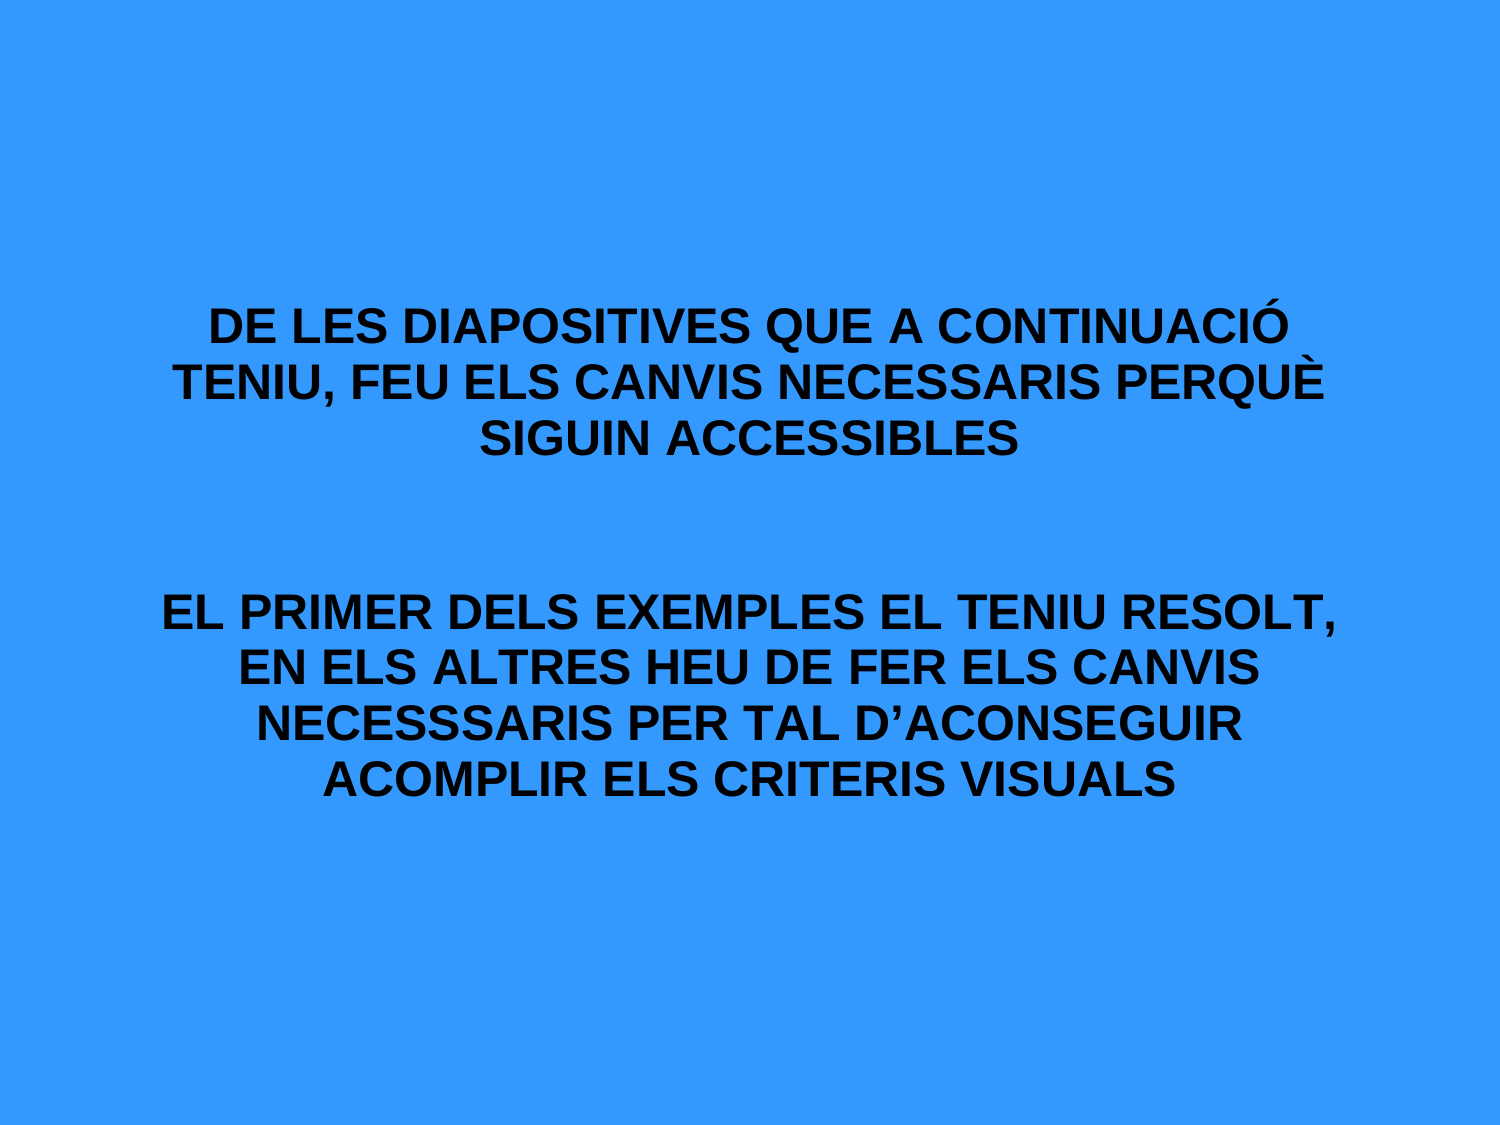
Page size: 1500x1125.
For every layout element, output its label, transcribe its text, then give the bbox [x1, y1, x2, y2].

text_box DE LES DIAPOSITIVES QUE A CONTINUACIÓ TENIU, FEU ELS CANVIS NECESSARIS PERQUÈ SIGUIN ACCESSIBLES EL PRIMER DELS EXEMPLES EL TENIU RESOLT, EN ELS ALTRES HEU DE FER ELS CANVIS NECESSSARIS PER TAL D’ACONSEGUIR ACOMPLIR ELS CRITERIS VISUALS [135, 290, 1365, 815]
